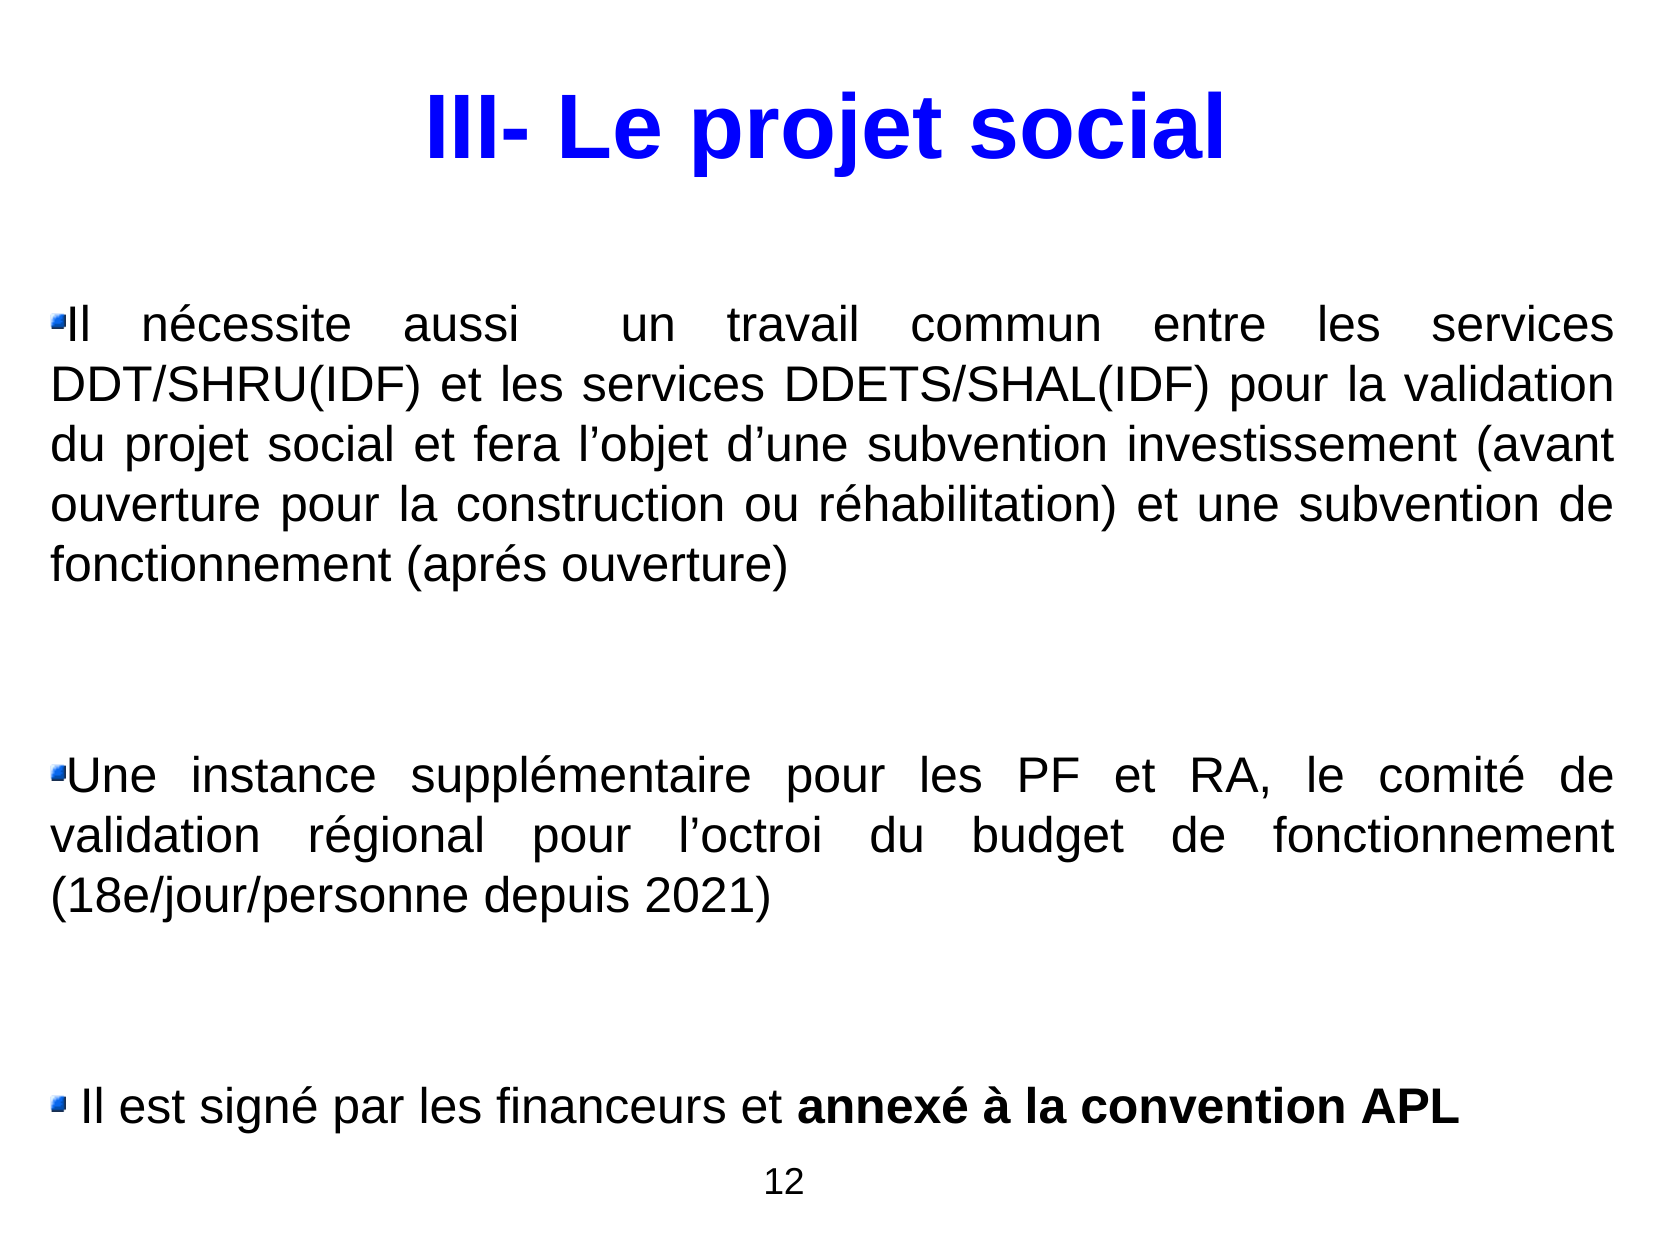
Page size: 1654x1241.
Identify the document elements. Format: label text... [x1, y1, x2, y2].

text_box <numéro> [469, 1153, 1099, 1229]
text_box <numéro> [528, 1133, 1158, 1209]
text_box Il nécessite aussi un travail commun entre les services DDT/SHRU(IDF) et les services DDETS/SHAL(IDF) pour la validation du projet social et fera l’objet d’une subvention investissement (avant ouverture pour la construction ou réhabilitation) et une subvention de fonctionnement (aprés ouverture) Une instance supplémentaire pour les PF et RA, le comité de validation régional pour l’octroi du budget de fonctionnement (18e/jour/personne depuis 2021) Il est signé par les financeurs et annexé à la convention APL [35, 236, 1630, 1197]
title III- Le projet social [82, 23, 1571, 231]
